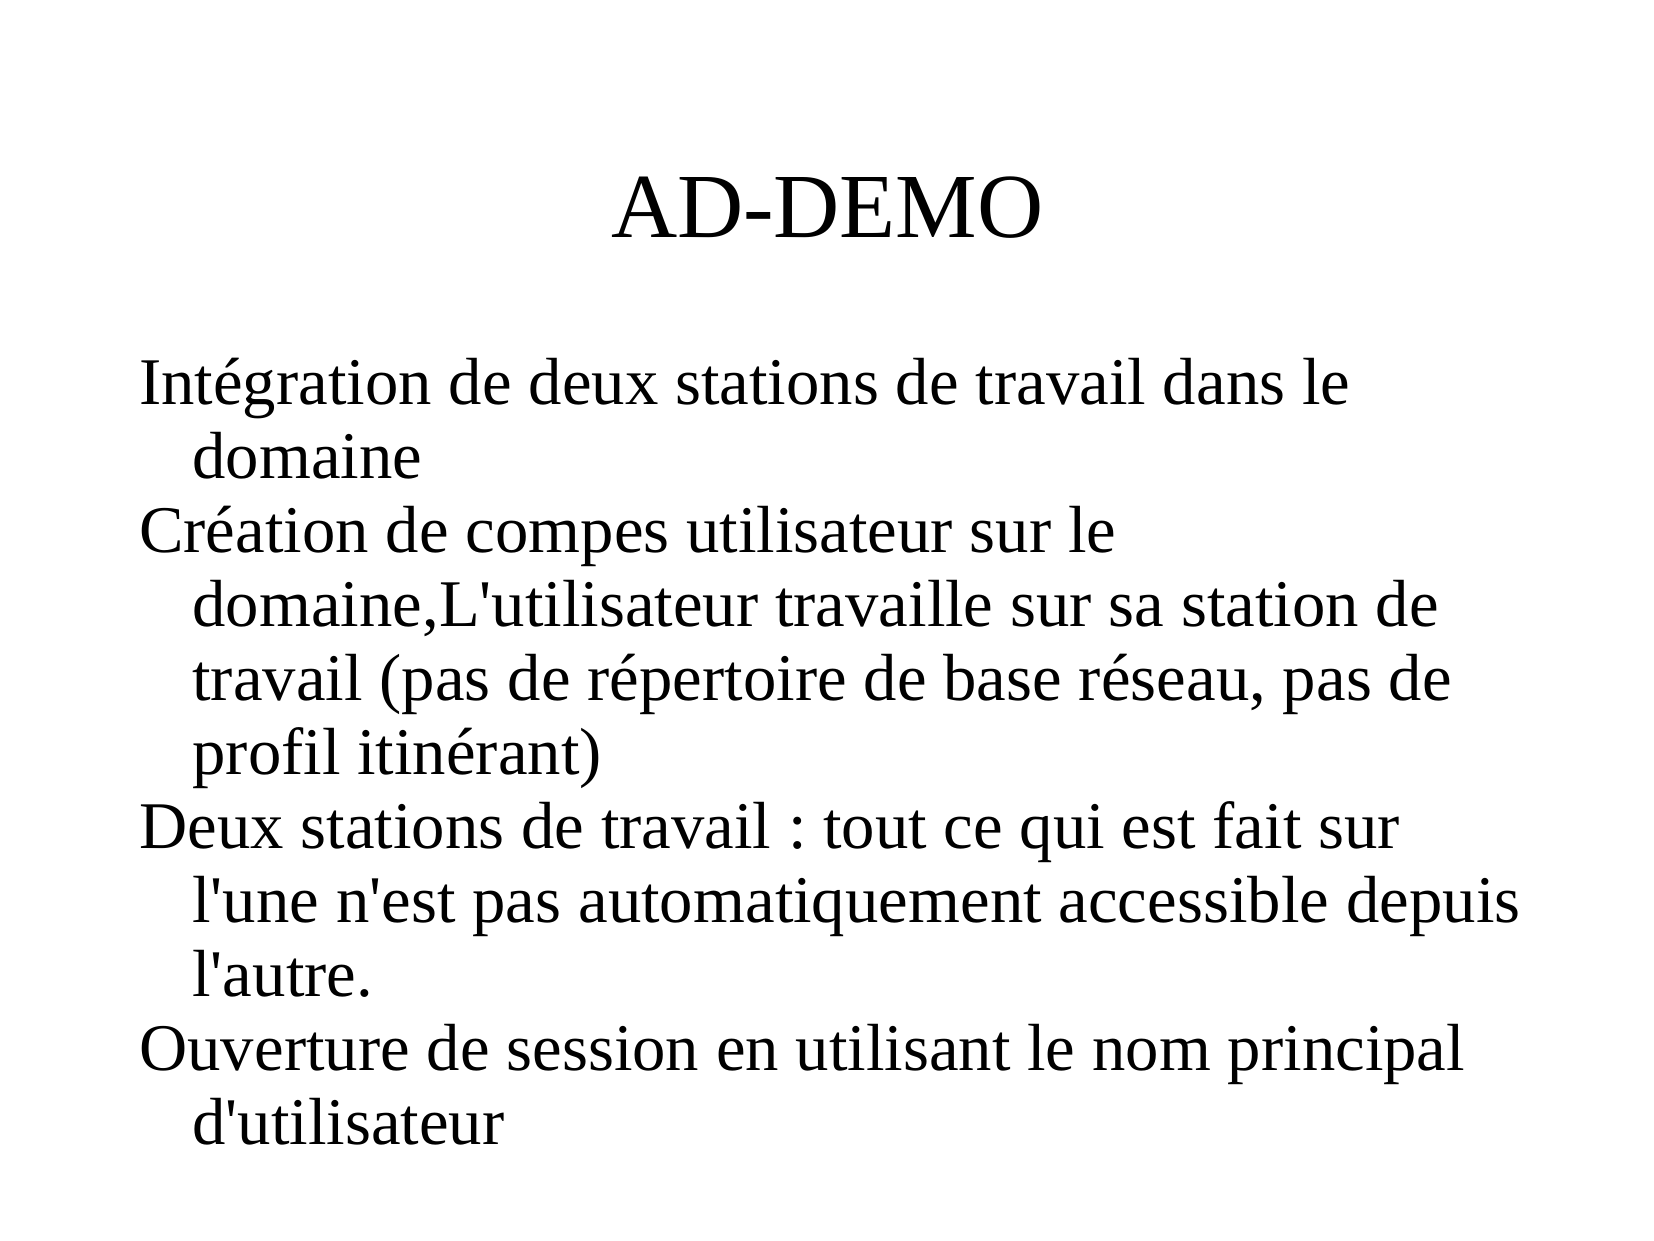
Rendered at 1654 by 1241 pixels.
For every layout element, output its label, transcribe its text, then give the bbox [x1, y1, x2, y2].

title AD-DEMO [121, 102, 1534, 311]
list Intégration de deux stations de travail dans le domaine Création de compes utilisateur sur le domaine,L'utilisateur travaille sur sa station de travail (pas de répertoire de base réseau, pas de profil itinérant) Deux stations de travail : tout ce qui est fait sur l'une n'est pas automatiquement accessible depuis l'autre. Ouverture de session en utilisant le nom principal d'utilisateur [121, 344, 1534, 1188]
